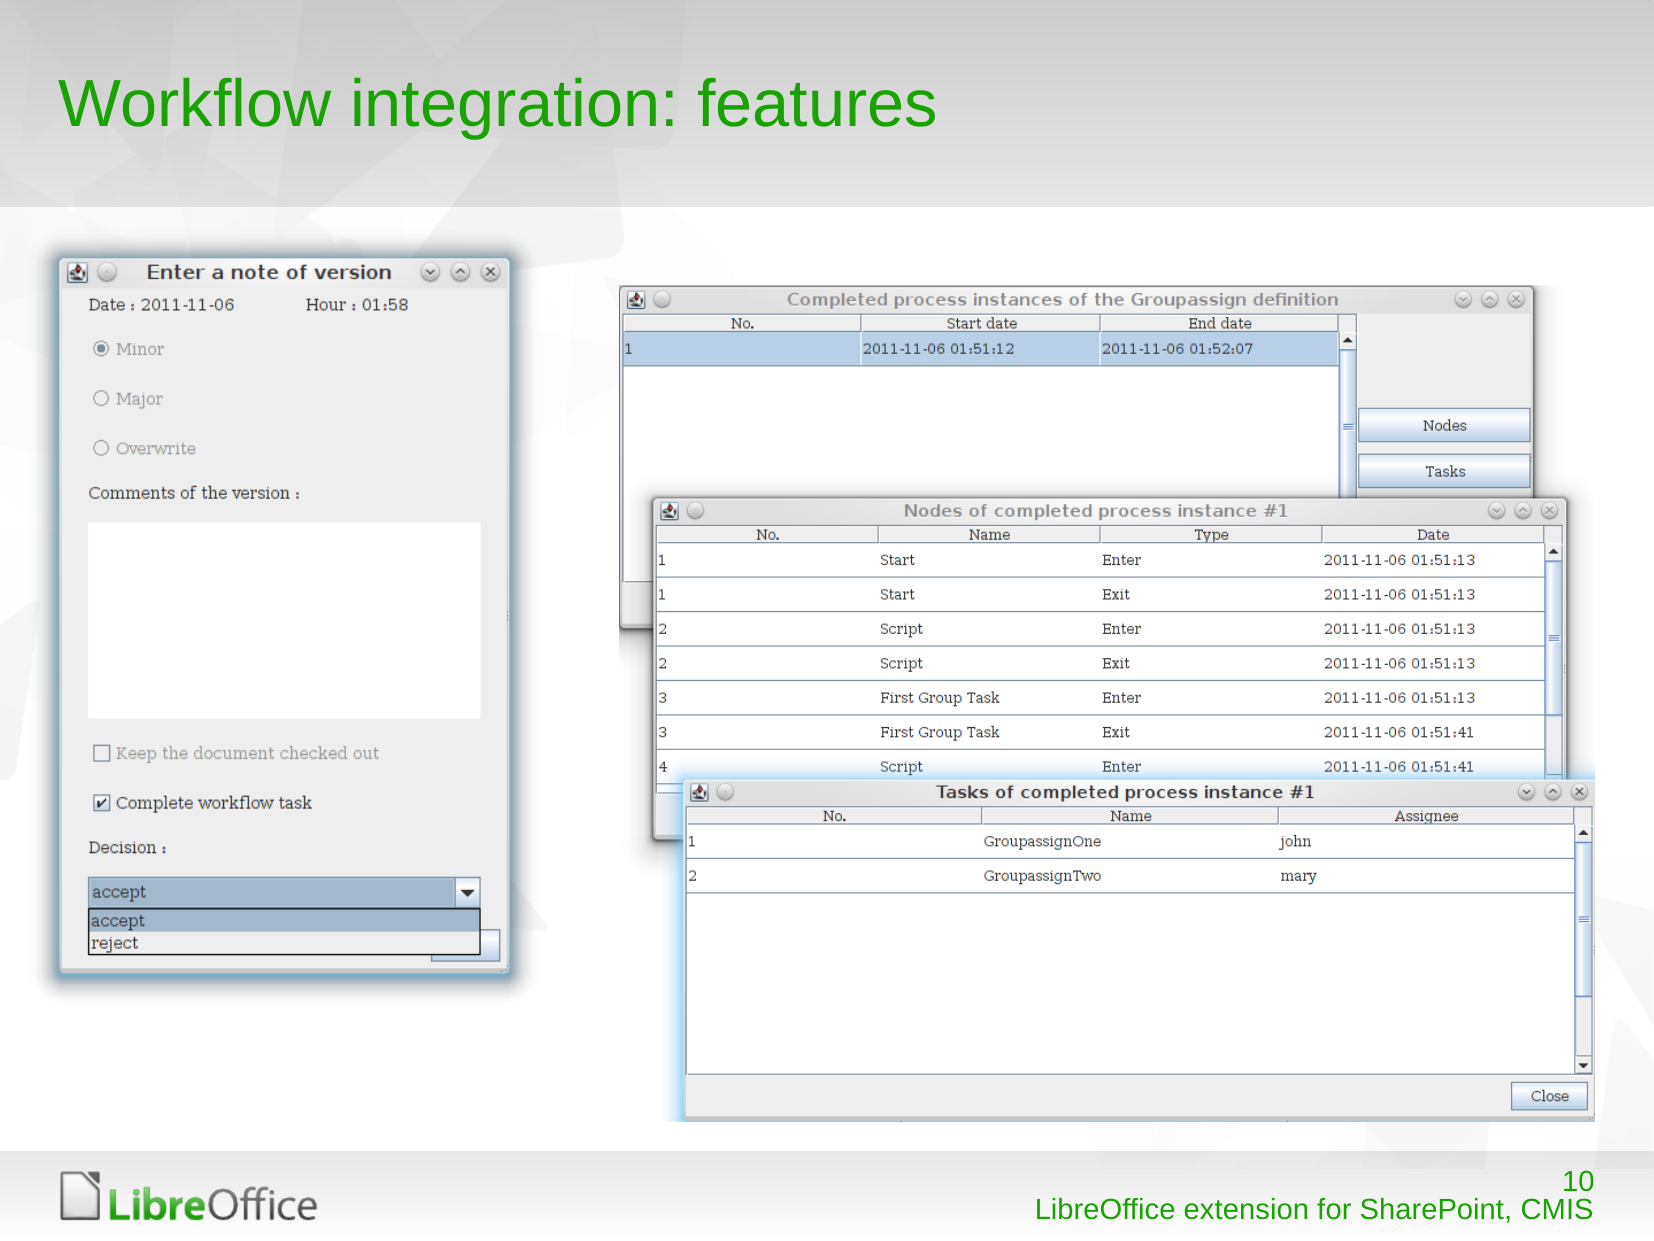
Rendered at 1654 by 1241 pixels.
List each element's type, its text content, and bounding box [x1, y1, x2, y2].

title Workflow integration: features [59, 29, 1595, 178]
picture [0, 0, 1654, 1169]
picture [41, 1152, 337, 1240]
